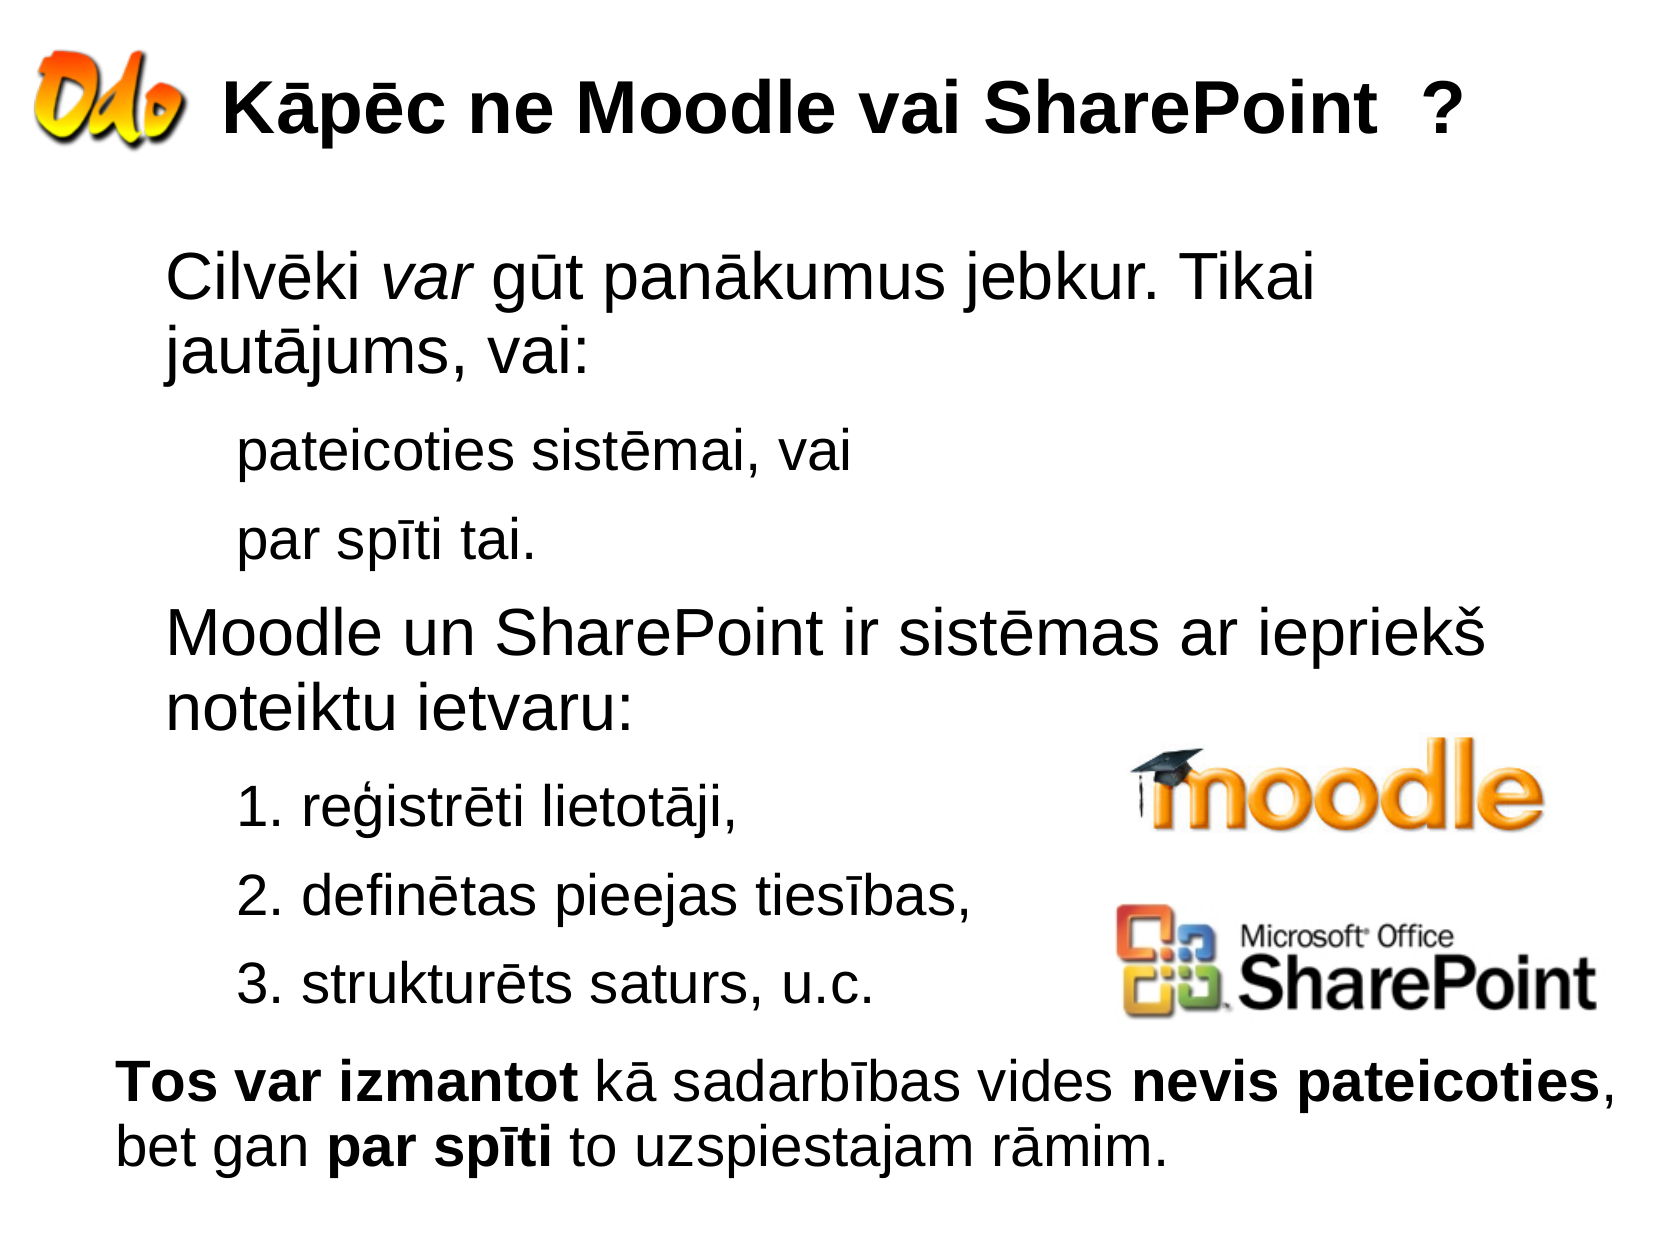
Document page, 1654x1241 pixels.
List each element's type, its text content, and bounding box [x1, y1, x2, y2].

picture [1127, 732, 1548, 836]
title Kāpēc ne Moodle vai SharePoint ? [206, 23, 1571, 192]
picture [27, 34, 195, 160]
picture [1114, 903, 1607, 1022]
text_box Tos var izmantot kā sadarbības vides nevis pateicoties, bet gan par spīti to uzspiestajam rāmim. [100, 1041, 1642, 1211]
list Cilvēki var gūt panākumus jebkur. Tikai jautājums, vai: pateicoties sistēmai, vai par spīti tai. Moodle un SharePoint ir sistēmas ar iepriekš noteiktu ietvaru: 1. reģistrēti lietotāji, 2. definētas pieejas tiesības, 3. strukturēts saturs, u.c. [94, 238, 1583, 1058]
